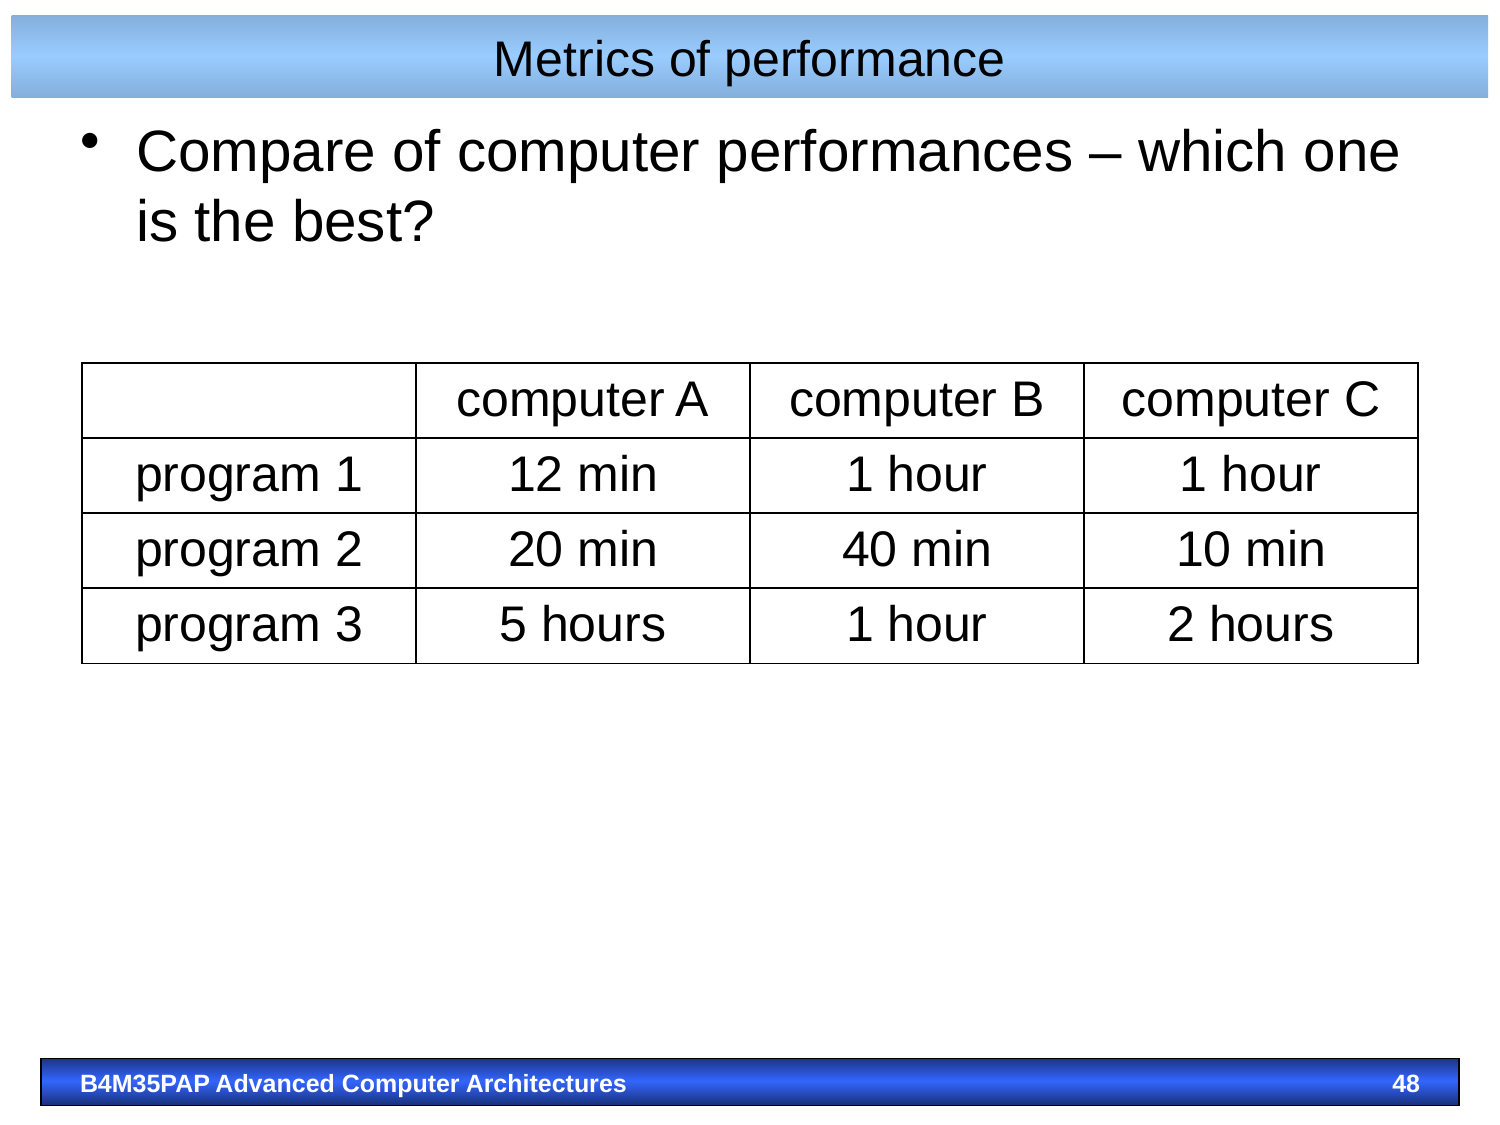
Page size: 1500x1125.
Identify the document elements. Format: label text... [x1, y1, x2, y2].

table_header computer B [751, 364, 1083, 437]
table_cell 1 hour [751, 589, 1083, 663]
title Metrics of performance [11, 15, 1489, 98]
table_cell program 1 [83, 439, 415, 512]
table_header computer C [1085, 364, 1417, 437]
table_cell 1 hour [1085, 439, 1417, 512]
table_cell 12 min [417, 439, 749, 512]
list Compare of computer performances – which one is the best? [64, 105, 1436, 1043]
table_header computer A [417, 364, 749, 437]
table_cell 1 hour [751, 439, 1083, 512]
table_cell 10 min [1085, 514, 1417, 587]
table_cell 20 min [417, 514, 749, 587]
table_cell 2 hours [1085, 589, 1417, 663]
table_header [83, 364, 415, 437]
table_cell 40 min [751, 514, 1083, 587]
table_cell program 3 [83, 589, 415, 663]
table_cell program 2 [83, 514, 415, 587]
table_cell 5 hours [417, 589, 749, 663]
